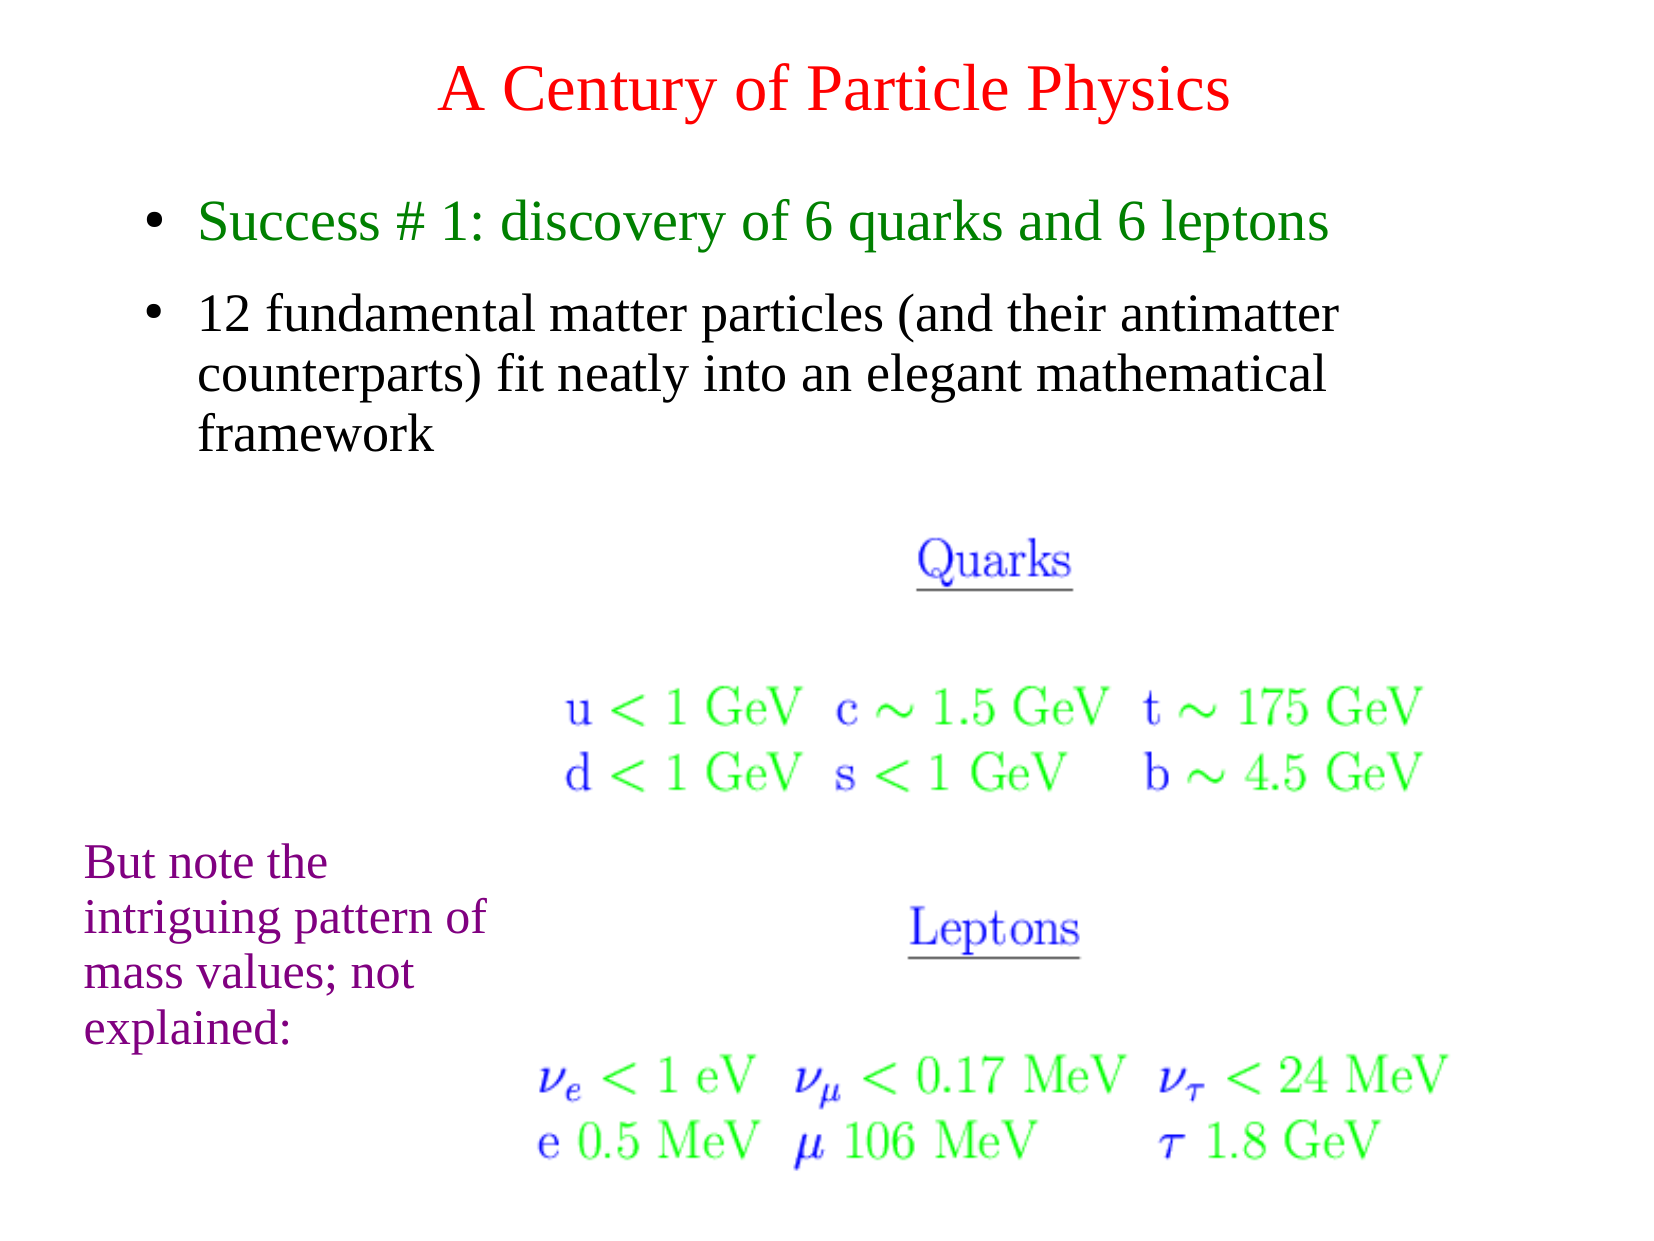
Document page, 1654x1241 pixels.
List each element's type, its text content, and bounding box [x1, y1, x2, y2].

list Success # 1: discovery of 6 quarks and 6 leptons 12 fundamental matter particles (and their antimatter counterparts) fit neatly into an elegant mathematical framework [126, 188, 1539, 971]
title A Century of Particle Physics [128, 5, 1541, 171]
text_box But note the intriguing pattern of mass values; not explained: [83, 833, 487, 1074]
picture [502, 490, 1478, 1207]
